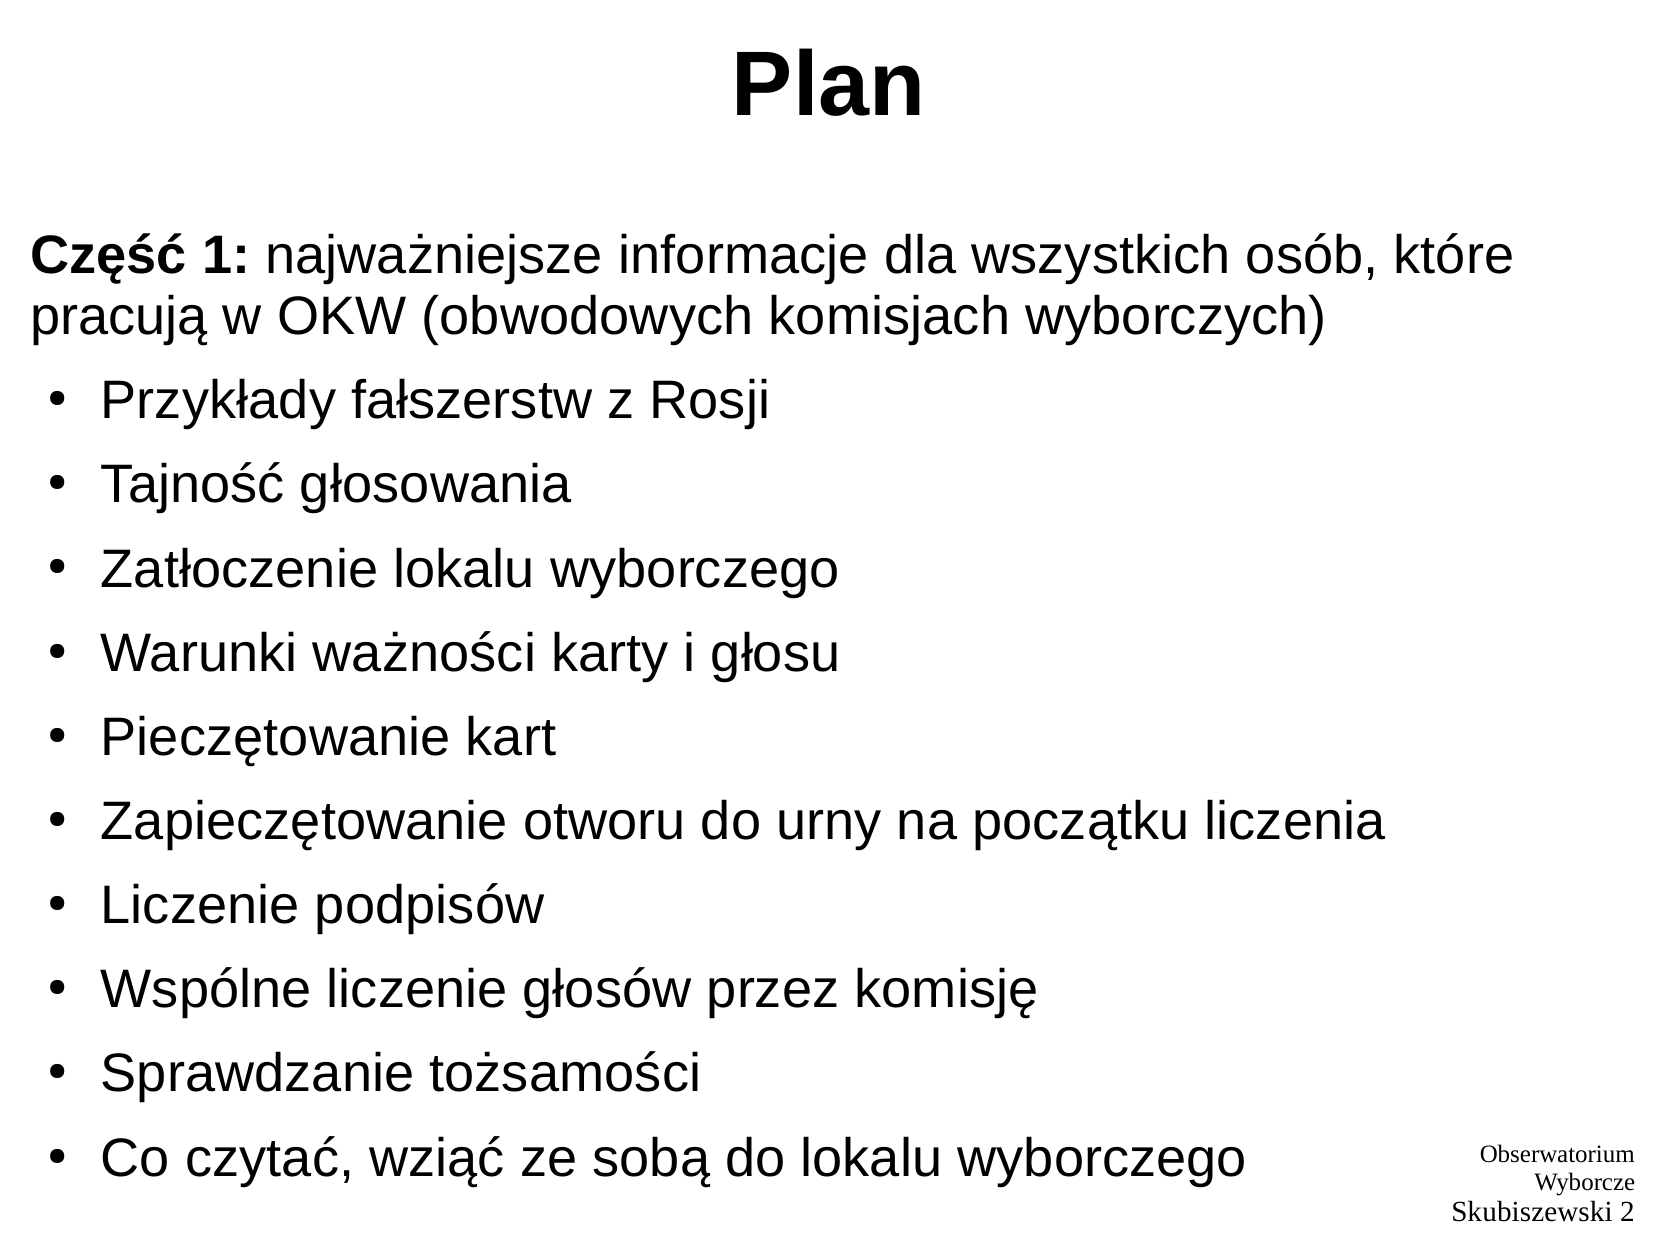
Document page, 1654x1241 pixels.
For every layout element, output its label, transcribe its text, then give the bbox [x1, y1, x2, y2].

list Część 1: najważniejsze informacje dla wszystkich osób, które pracują w OKW (obwodowych komisjach wyborczych) Przykłady fałszerstw z Rosji Tajność głosowania Zatłoczenie lokalu wyborczego Warunki ważności karty i głosu Pieczętowanie kart Zapieczętowanie otworu do urny na początku liczenia Liczenie podpisów Wspólne liczenie głosów przez komisję Sprawdzanie tożsamości Co czytać, wziąć ze sobą do lokalu wyborczego [30, 225, 1583, 1241]
title Plan [84, 32, 1573, 205]
